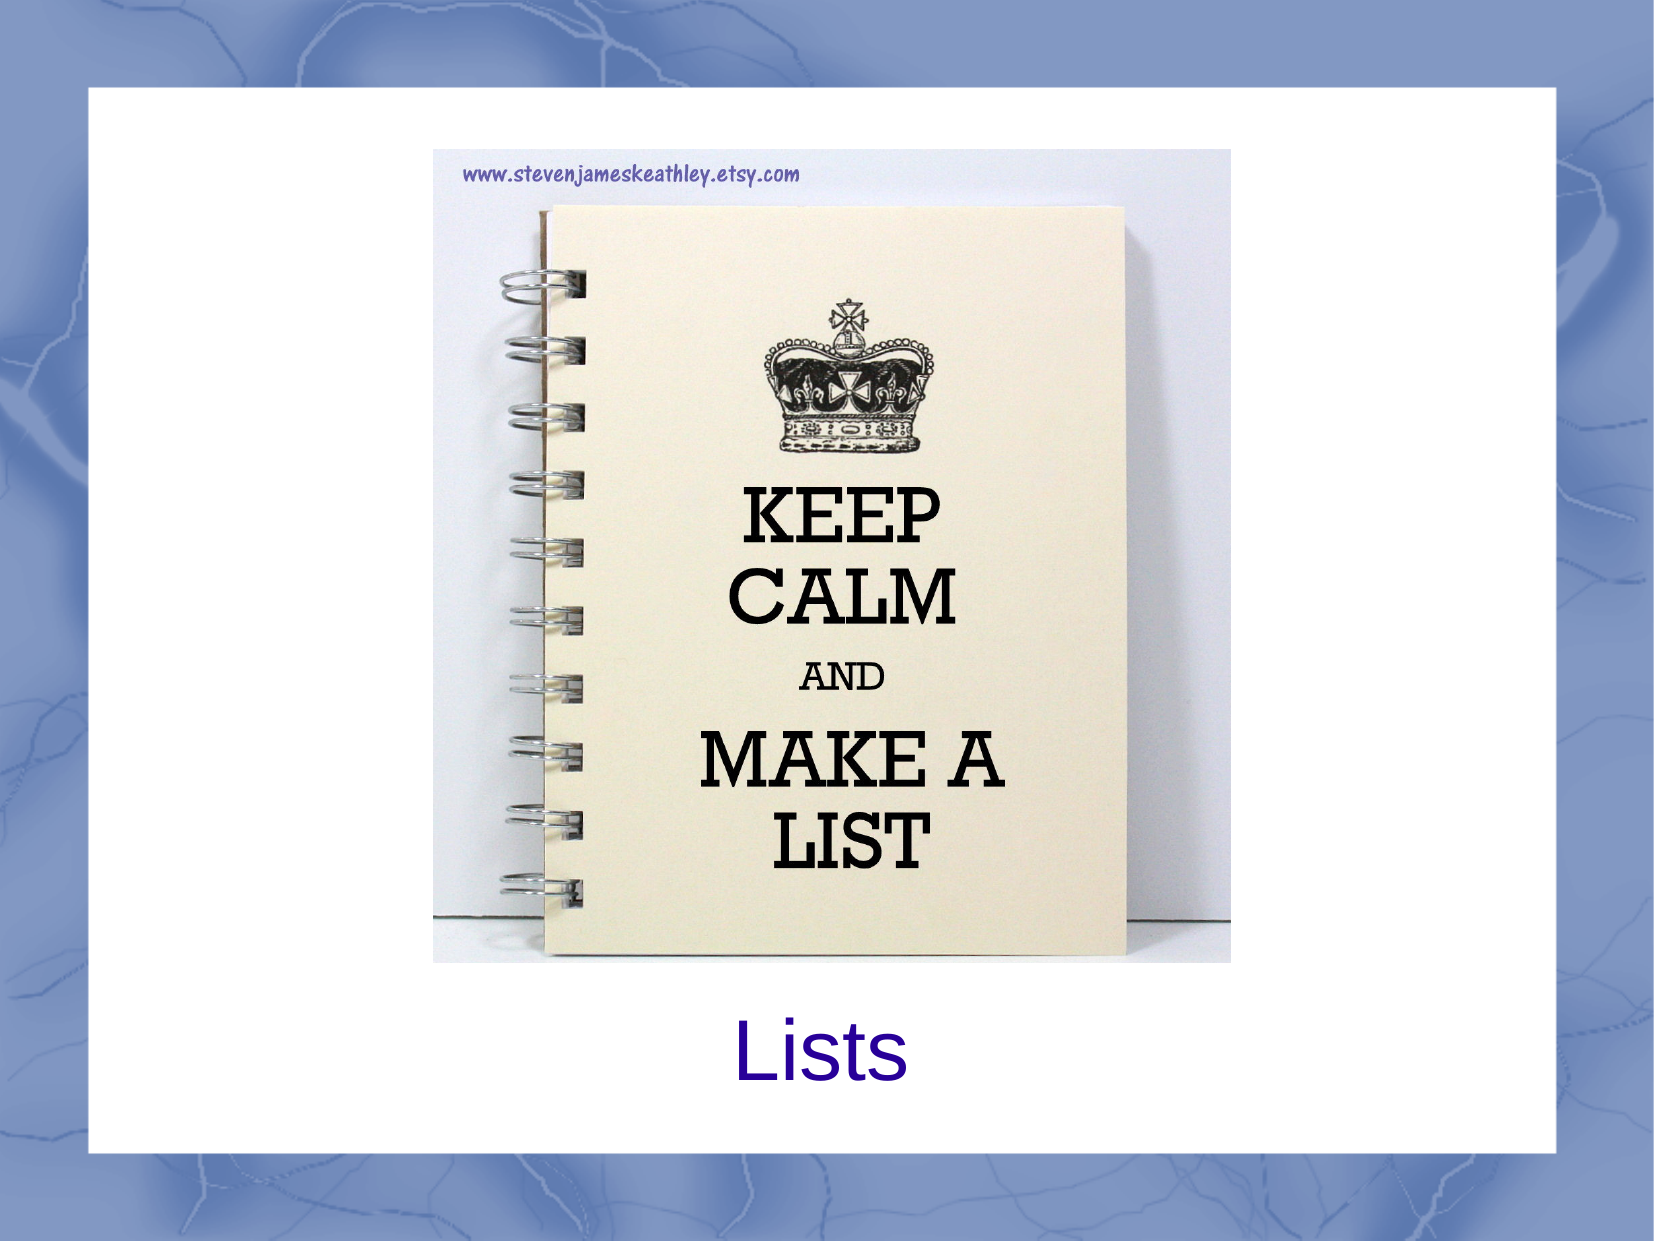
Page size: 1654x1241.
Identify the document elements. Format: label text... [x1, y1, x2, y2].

picture [0, 0, 1654, 1241]
title Lists [112, 947, 1531, 1155]
